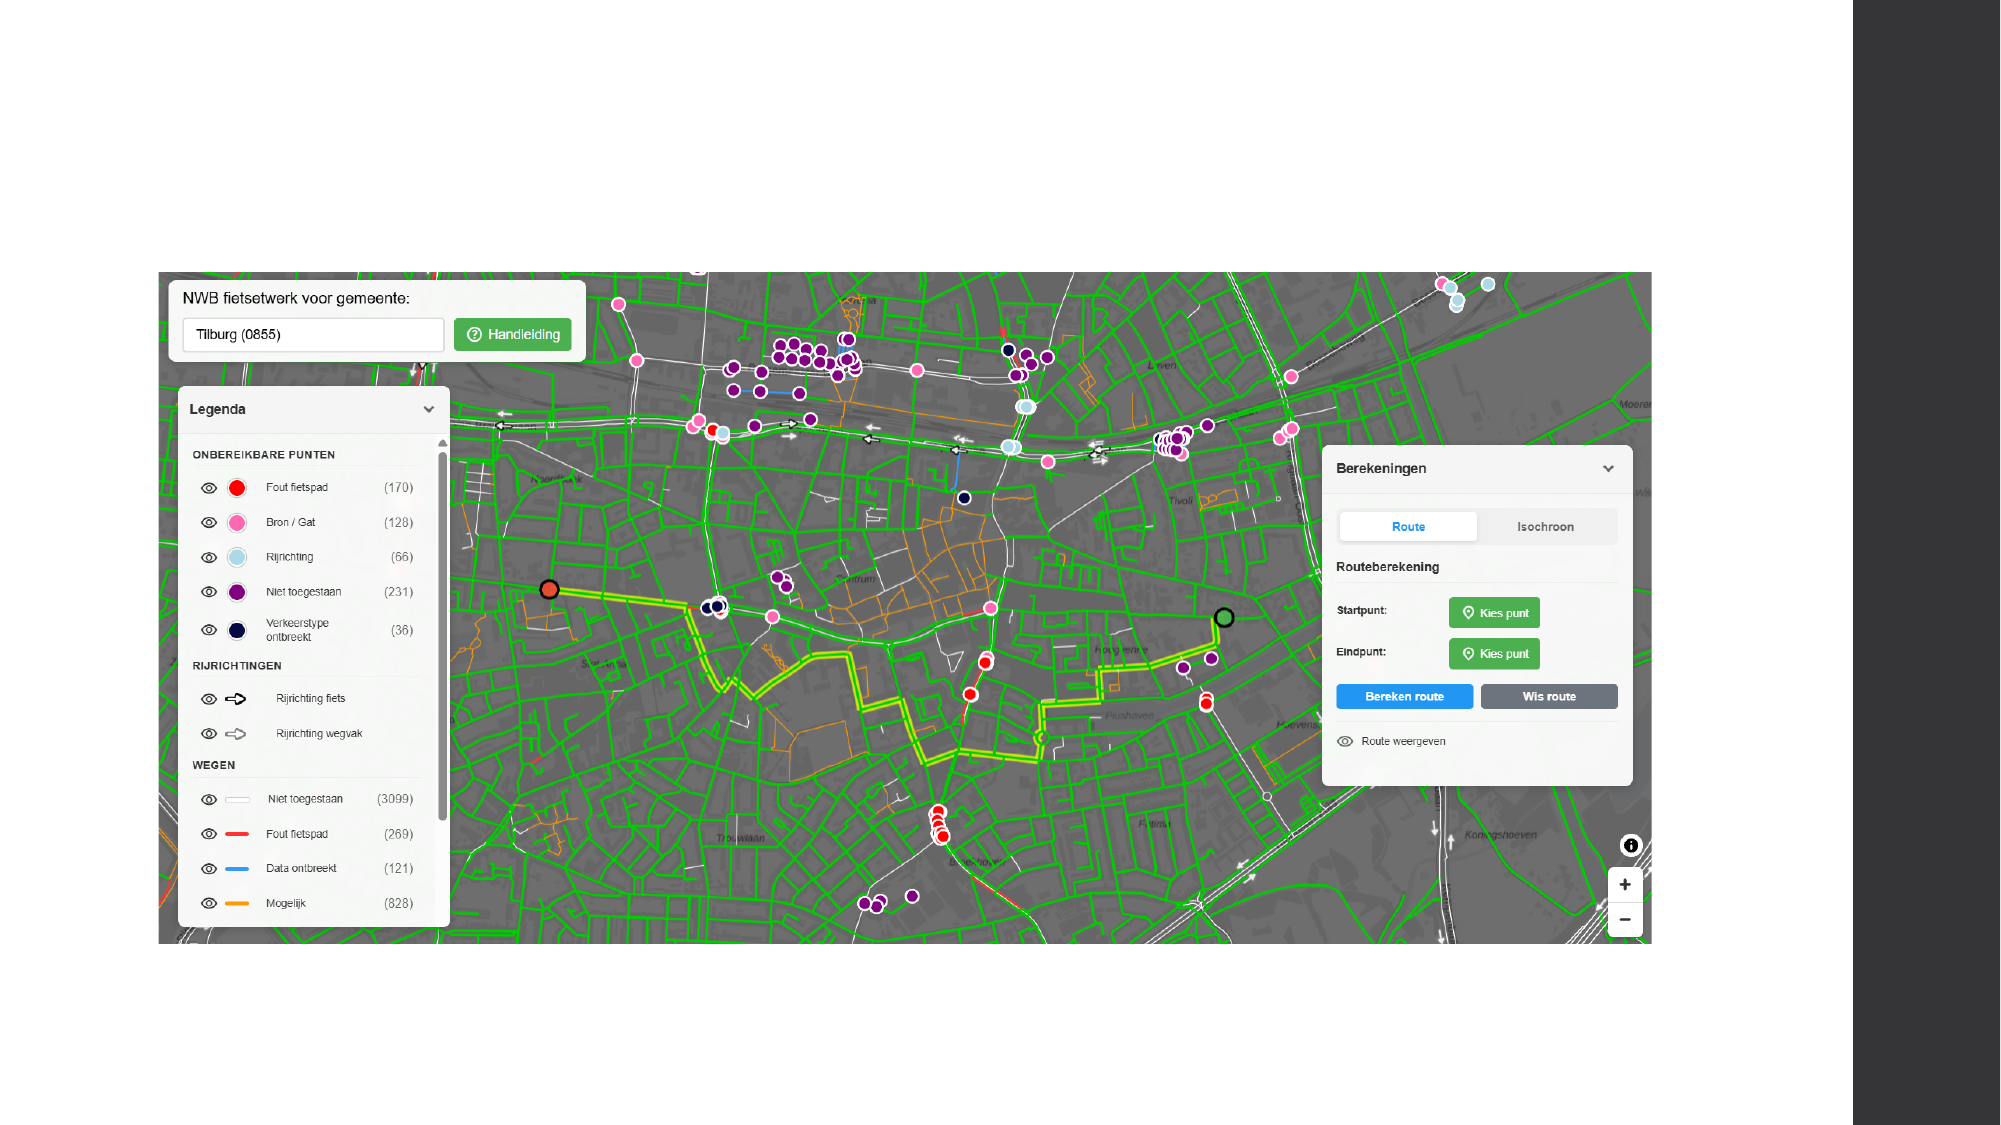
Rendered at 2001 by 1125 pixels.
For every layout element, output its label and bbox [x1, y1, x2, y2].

picture [158, 272, 1652, 944]
